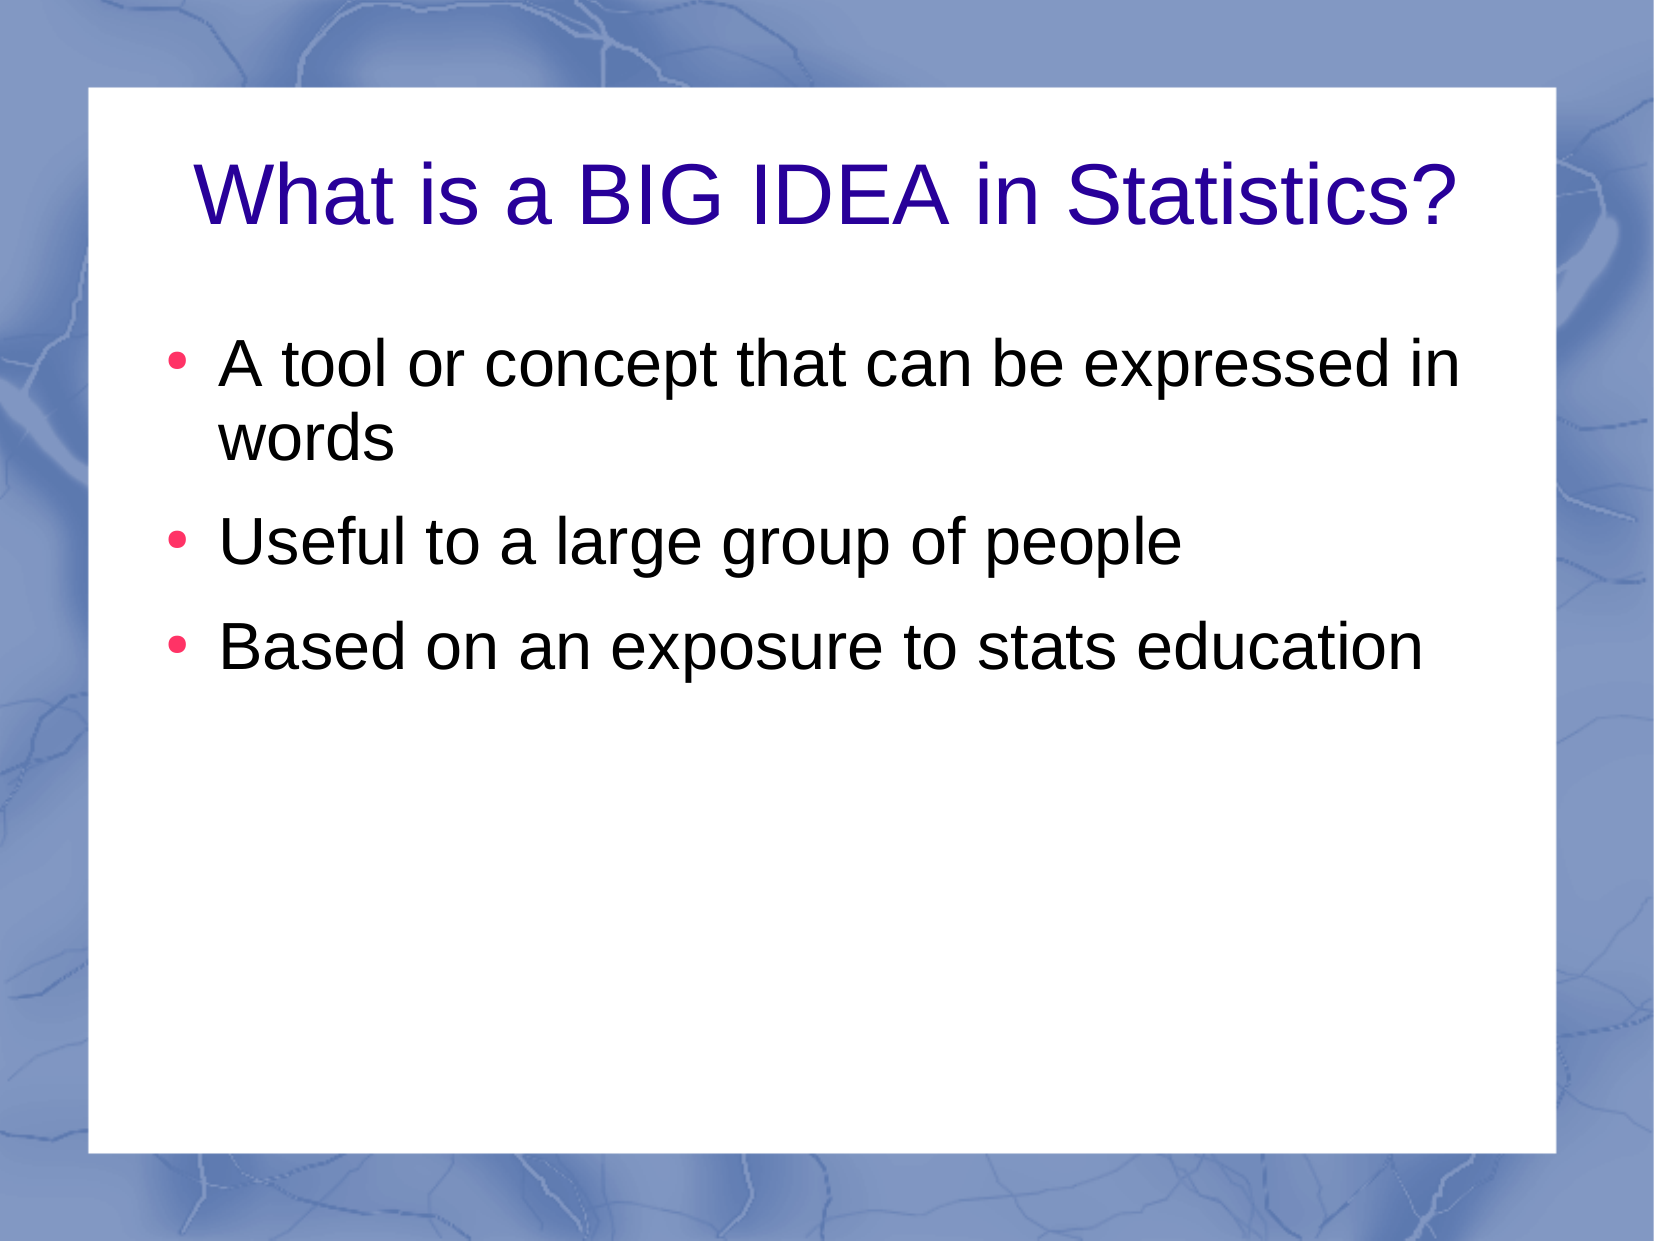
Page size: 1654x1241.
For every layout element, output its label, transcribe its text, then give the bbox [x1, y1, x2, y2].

list A tool or concept that can be expressed in words Useful to a large group of people Based on an exposure to stats education [147, 325, 1506, 1010]
title What is a BIG IDEA in Statistics? [118, 90, 1536, 298]
picture [0, 0, 1654, 1241]
